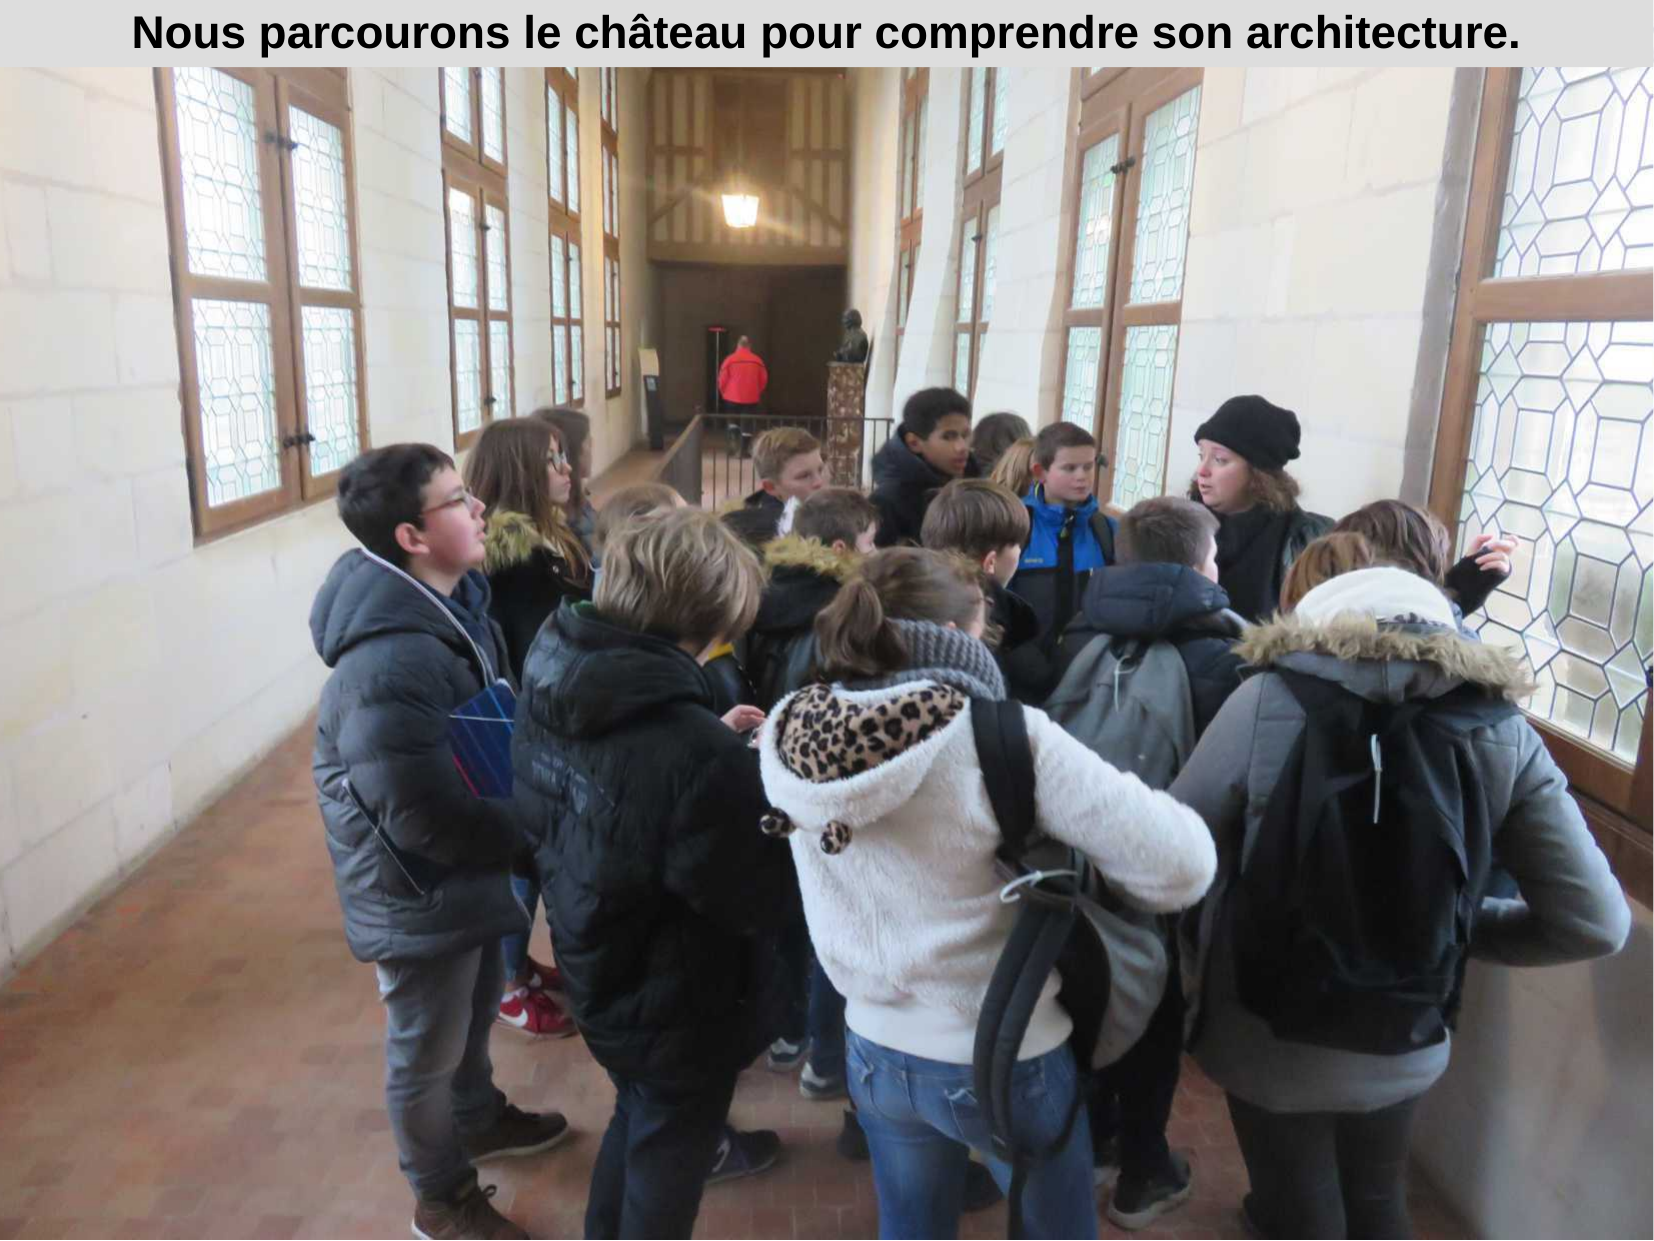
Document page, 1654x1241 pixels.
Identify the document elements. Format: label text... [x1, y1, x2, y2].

text_box Nous parcourons le château pour comprendre son architecture. [0, 0, 1654, 68]
picture [0, 68, 1654, 1241]
